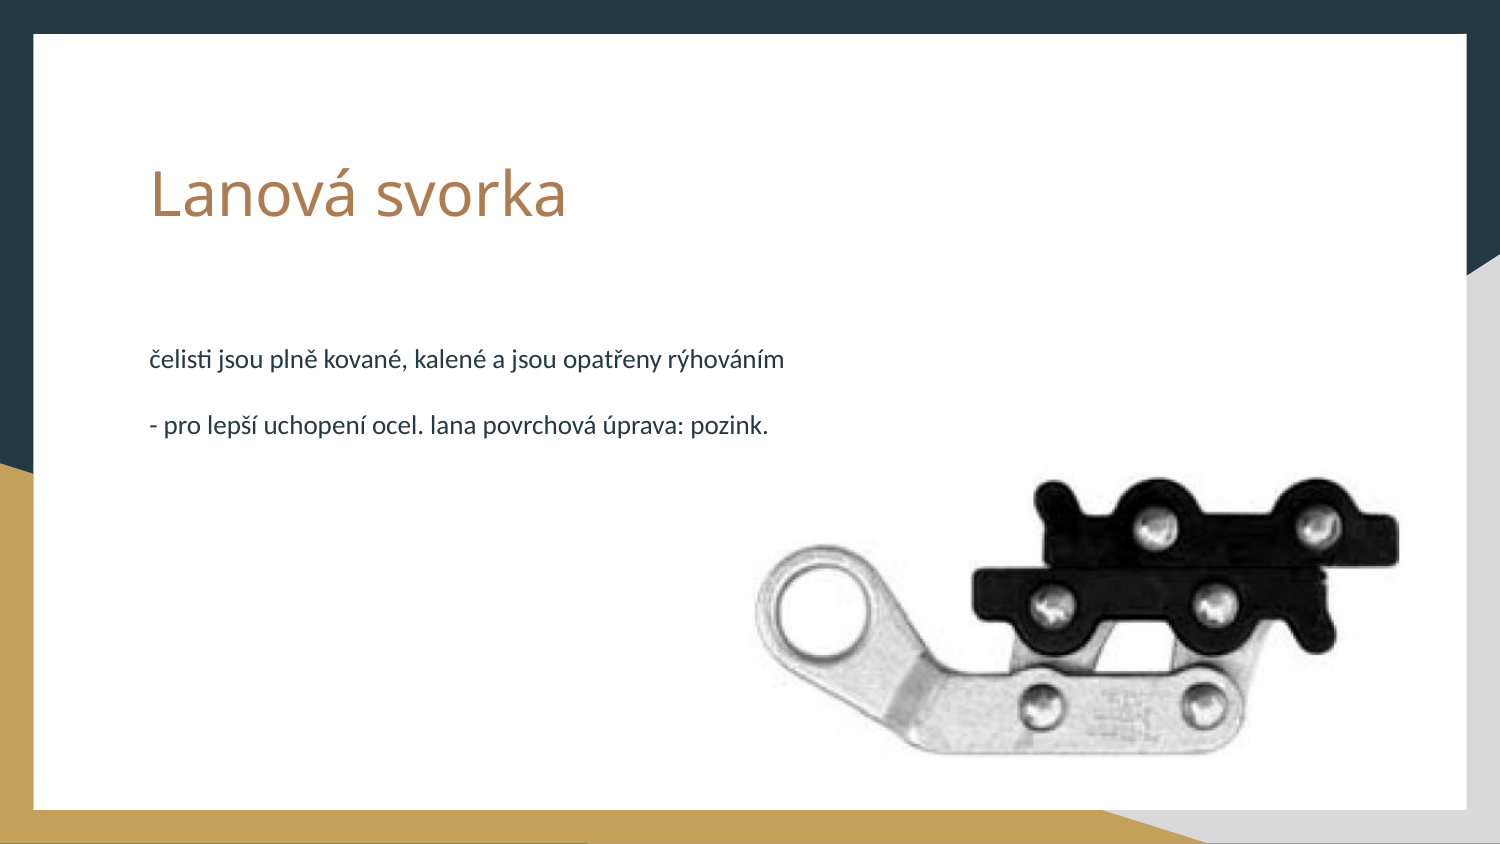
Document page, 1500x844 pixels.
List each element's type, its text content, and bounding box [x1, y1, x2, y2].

list čelisti jsou plně kované, kalené a jsou opatřeny rýhováním - pro lepší uchopení ocel. lana povrchová úprava: pozink. [134, 326, 1366, 729]
title Lanová svorka [134, 138, 1366, 296]
picture [738, 439, 1419, 786]
